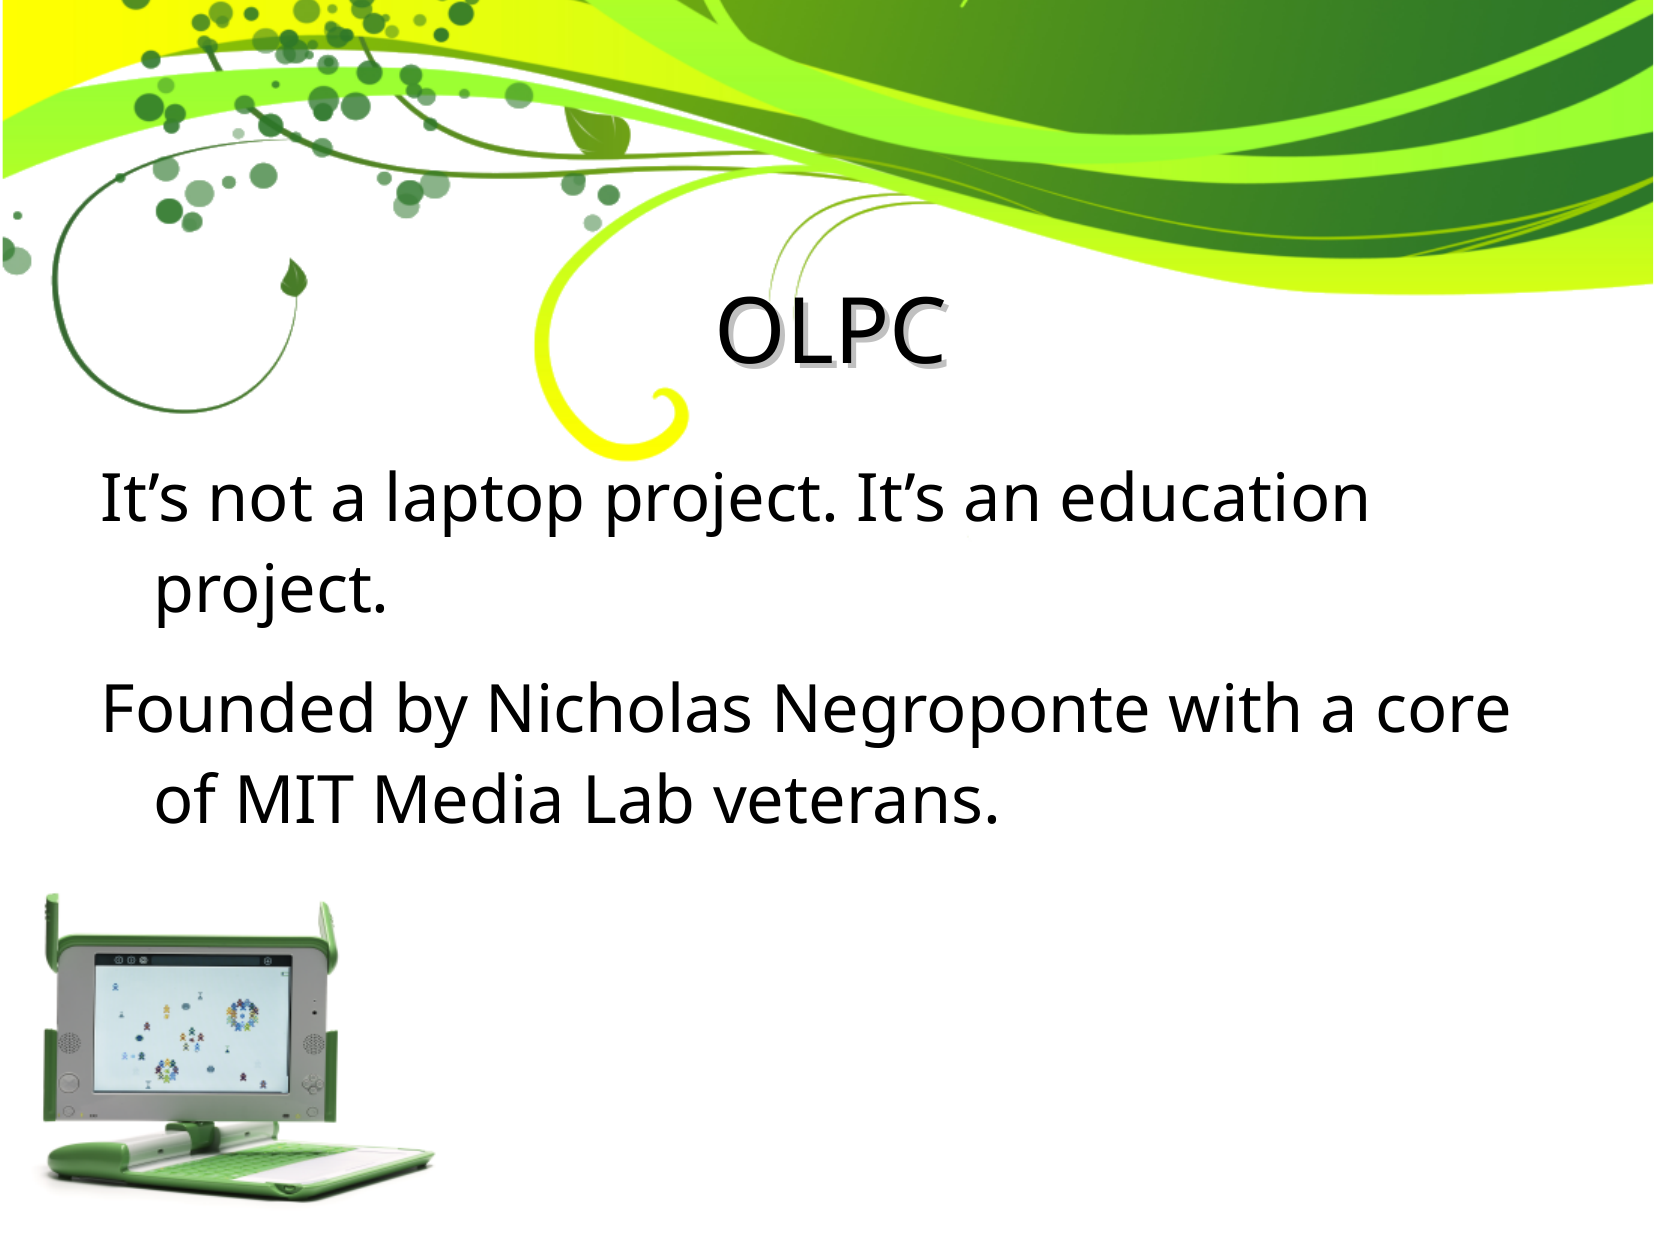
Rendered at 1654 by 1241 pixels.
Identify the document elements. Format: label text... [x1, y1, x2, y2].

picture [0, 0, 1654, 1241]
list It’s not a laptop project. It’s an education project. Founded by Nicholas Negroponte with a core of MIT Media Lab veterans. [82, 450, 1571, 1095]
title OLPC [87, 225, 1576, 433]
